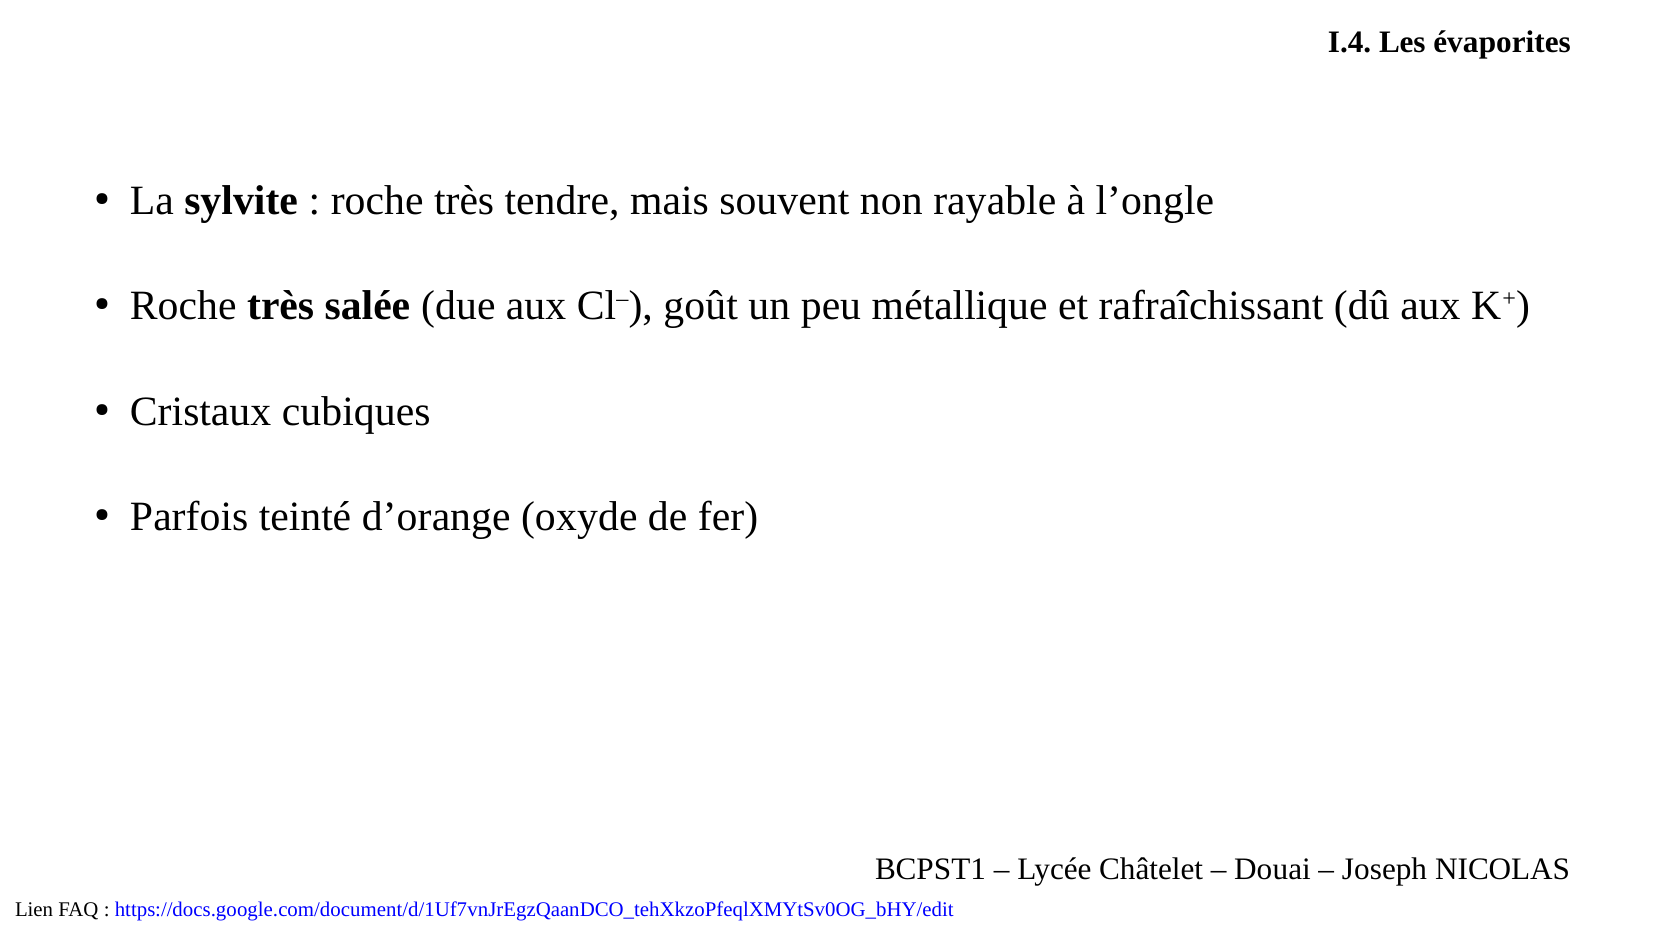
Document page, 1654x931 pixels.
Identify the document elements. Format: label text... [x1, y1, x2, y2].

text_box Lien FAQ : https://docs.google.com/document/d/1Uf7vnJrEgzQaanDCO_tehXkzoPfeqlXMYtSv0OG_bHY/edit [0, 897, 993, 931]
text_box I.4. Les évaporites [637, 5, 1572, 78]
text_box La sylvite : roche très tendre, mais souvent non rayable à l’ongle Roche très salée (due aux Cl–), goût un peu métallique et rafraîchissant (dû aux K+) Cristaux cubiques Parfois teinté d’orange (oxyde de fer) [94, 177, 1549, 756]
text_box BCPST1 – Lycée Châtelet – Douai – Joseph NICOLAS [637, 832, 1571, 905]
